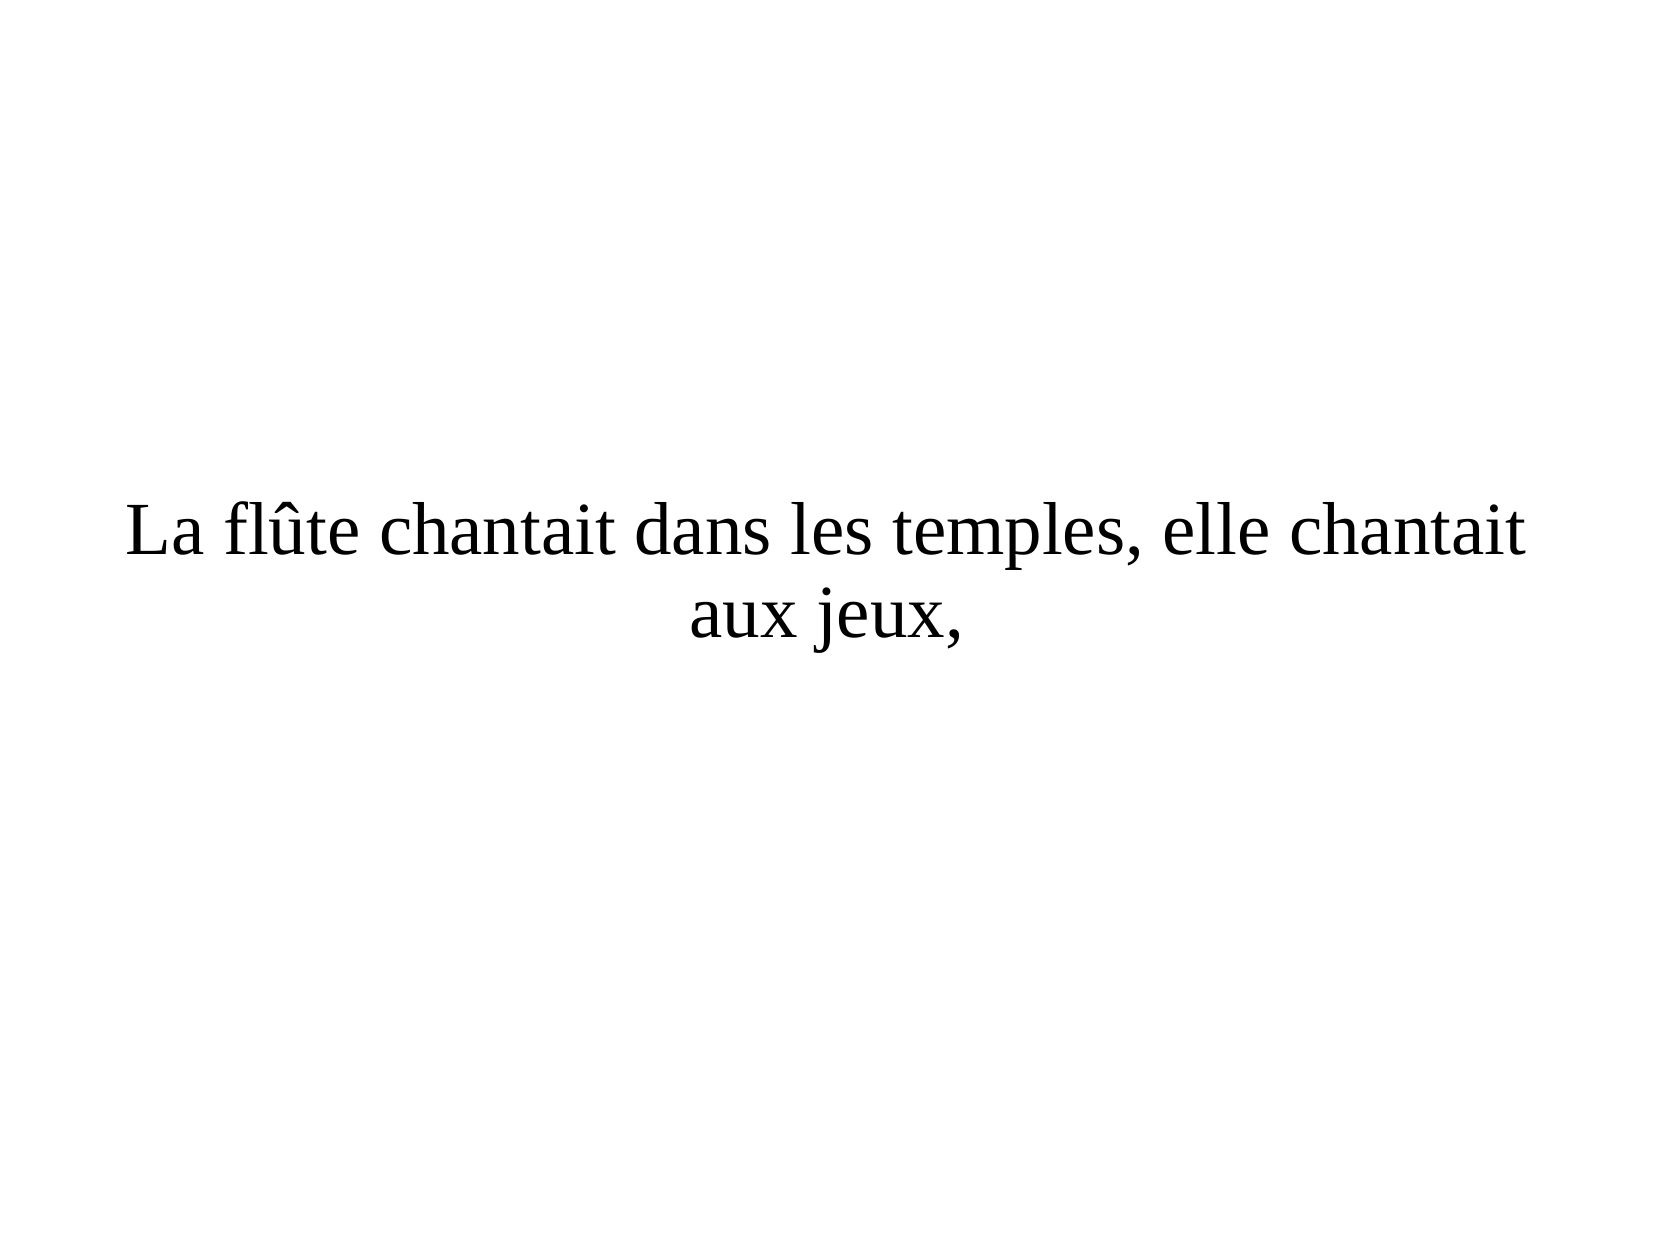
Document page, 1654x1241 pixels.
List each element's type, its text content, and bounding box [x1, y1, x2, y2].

subtitle La flûte chantait dans les temples, elle chantait aux jeux, [82, 49, 1571, 1010]
